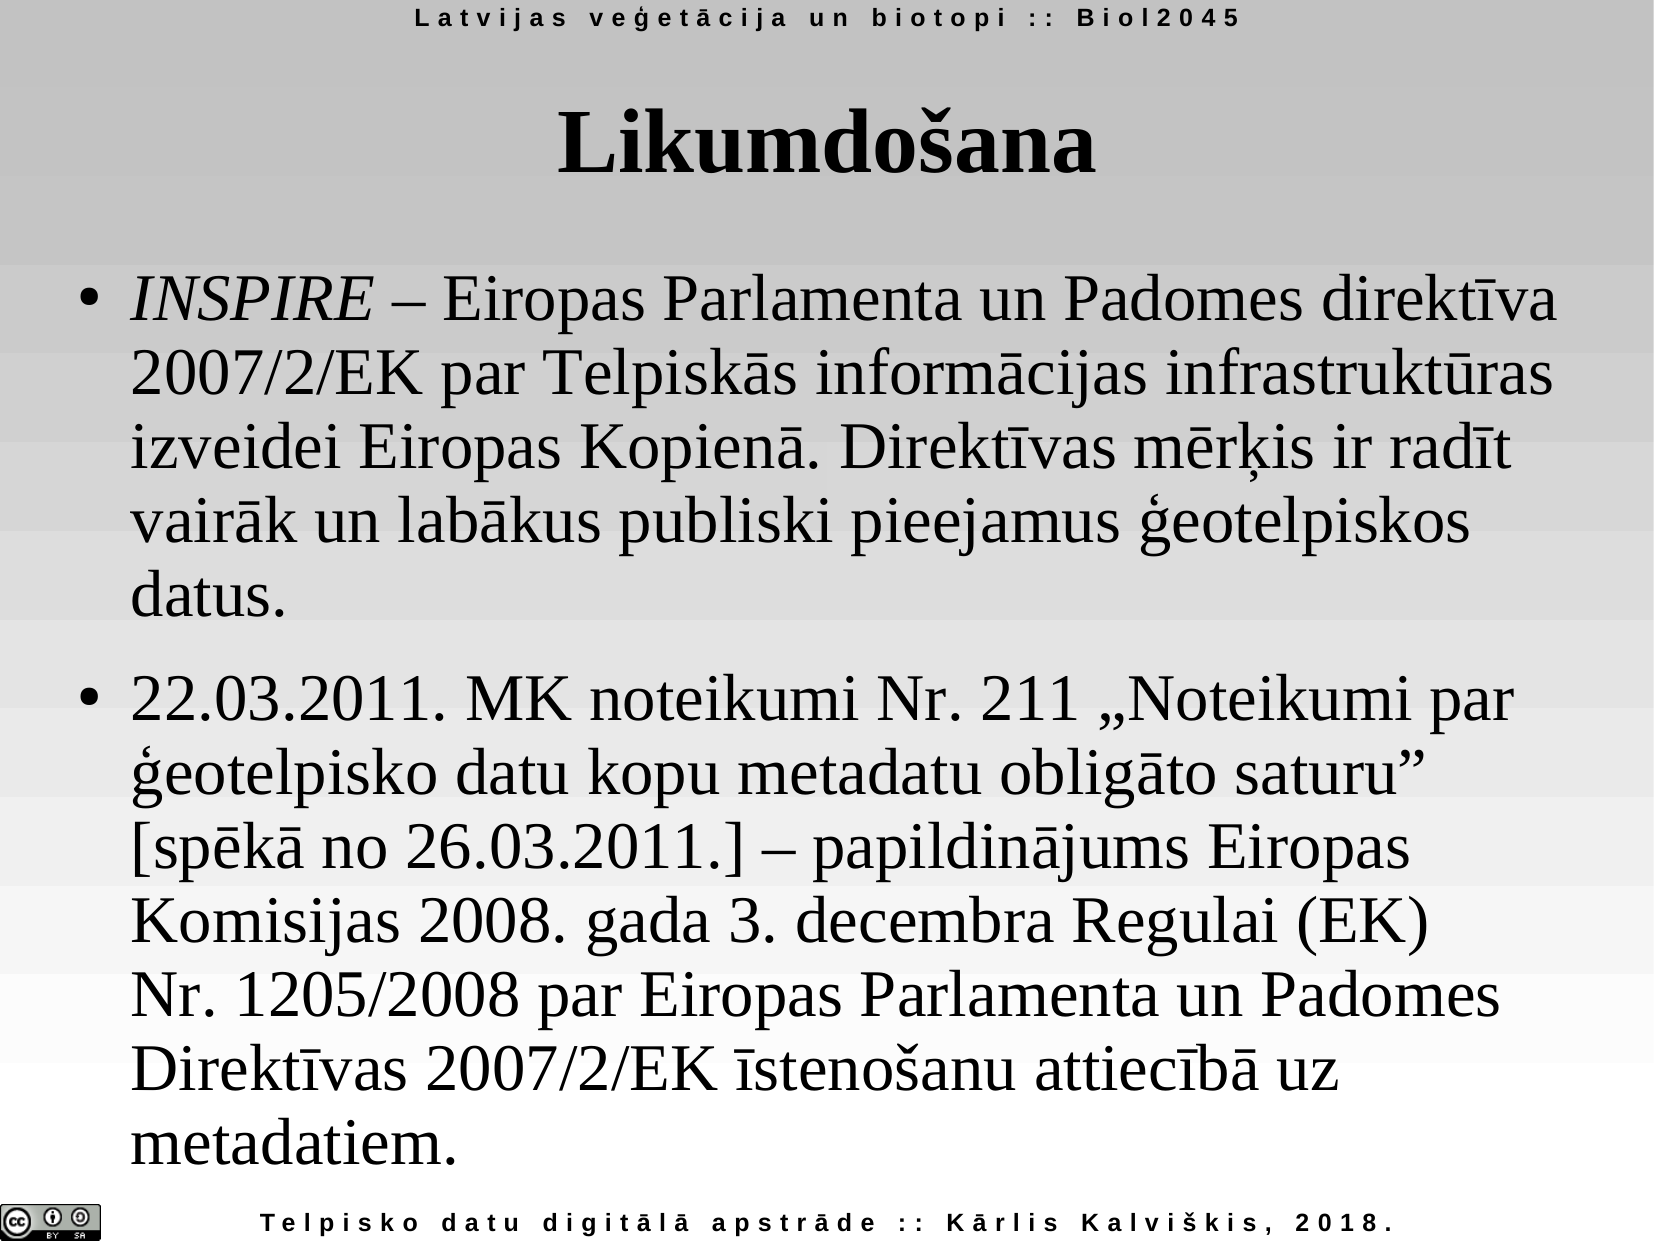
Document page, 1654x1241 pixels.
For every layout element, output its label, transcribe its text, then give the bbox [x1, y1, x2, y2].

picture [0, 0, 1654, 1241]
title Likumdošana [59, 37, 1596, 246]
list INSPIRE – Eiropas Parlamenta un Padomes direktīva 2007/2/EK par Telpiskās informācijas infrastruktūras izveidei Eiropas Kopienā. Direktīvas mērķis ir radīt vairāk un labākus publiski pieejamus ģeotelpiskos datus. 22.03.2011. MK noteikumi Nr. 211 „Noteikumi par ģeotelpisko datu kopu metadatu obligāto saturu” [spēkā no 26.03.2011.] – papildinājums Eiropas Komisijas 2008. gada 3. decembra Regulai (EK) Nr. 1205/2008 par Eiropas Parlamenta un Padomes Direktīvas 2007/2/EK īstenošanu attiecībā uz metadatiem. [59, 261, 1596, 1180]
